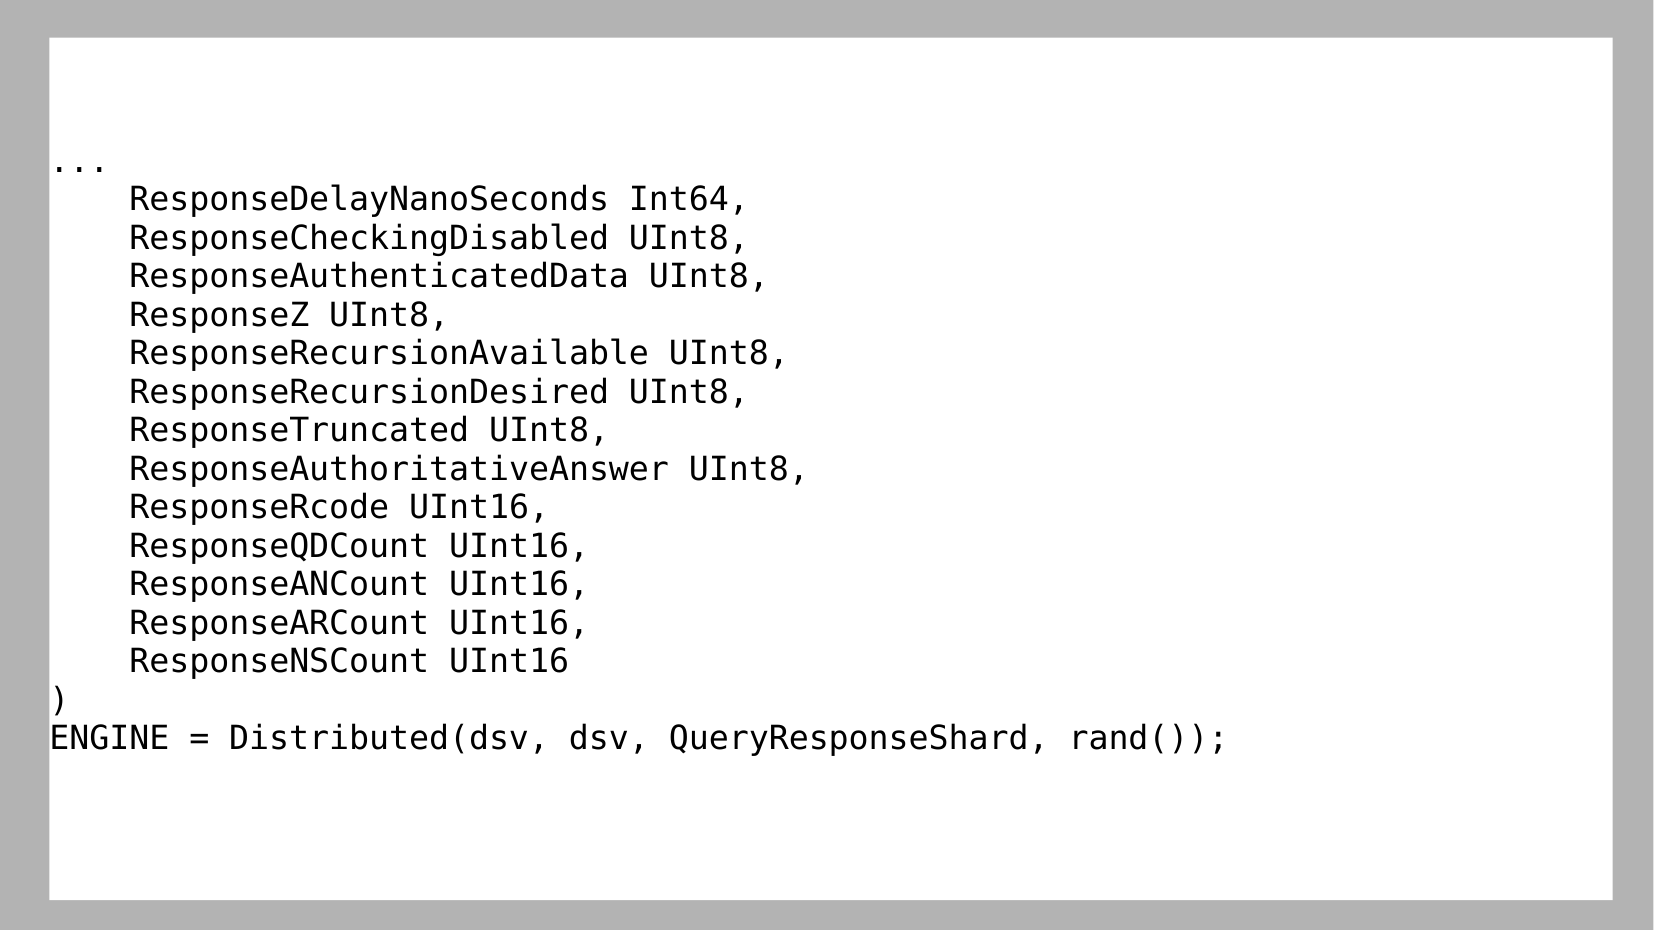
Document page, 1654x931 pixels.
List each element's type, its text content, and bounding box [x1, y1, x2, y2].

subtitle ... ResponseDelayNanoSeconds Int64, ResponseCheckingDisabled UInt8, ResponseAuthenticatedData UInt8, ResponseZ UInt8, ResponseRecursionAvailable UInt8, ResponseRecursionDesired UInt8, ResponseTruncated UInt8, ResponseAuthoritativeAnswer UInt8, ResponseRcode UInt16, ResponseQDCount UInt16, ResponseANCount UInt16, ResponseARCount UInt16, ResponseNSCount UInt16 ) ENGINE = Distributed(dsv, dsv, QueryResponseShard, rand()); [49, 37, 1613, 901]
